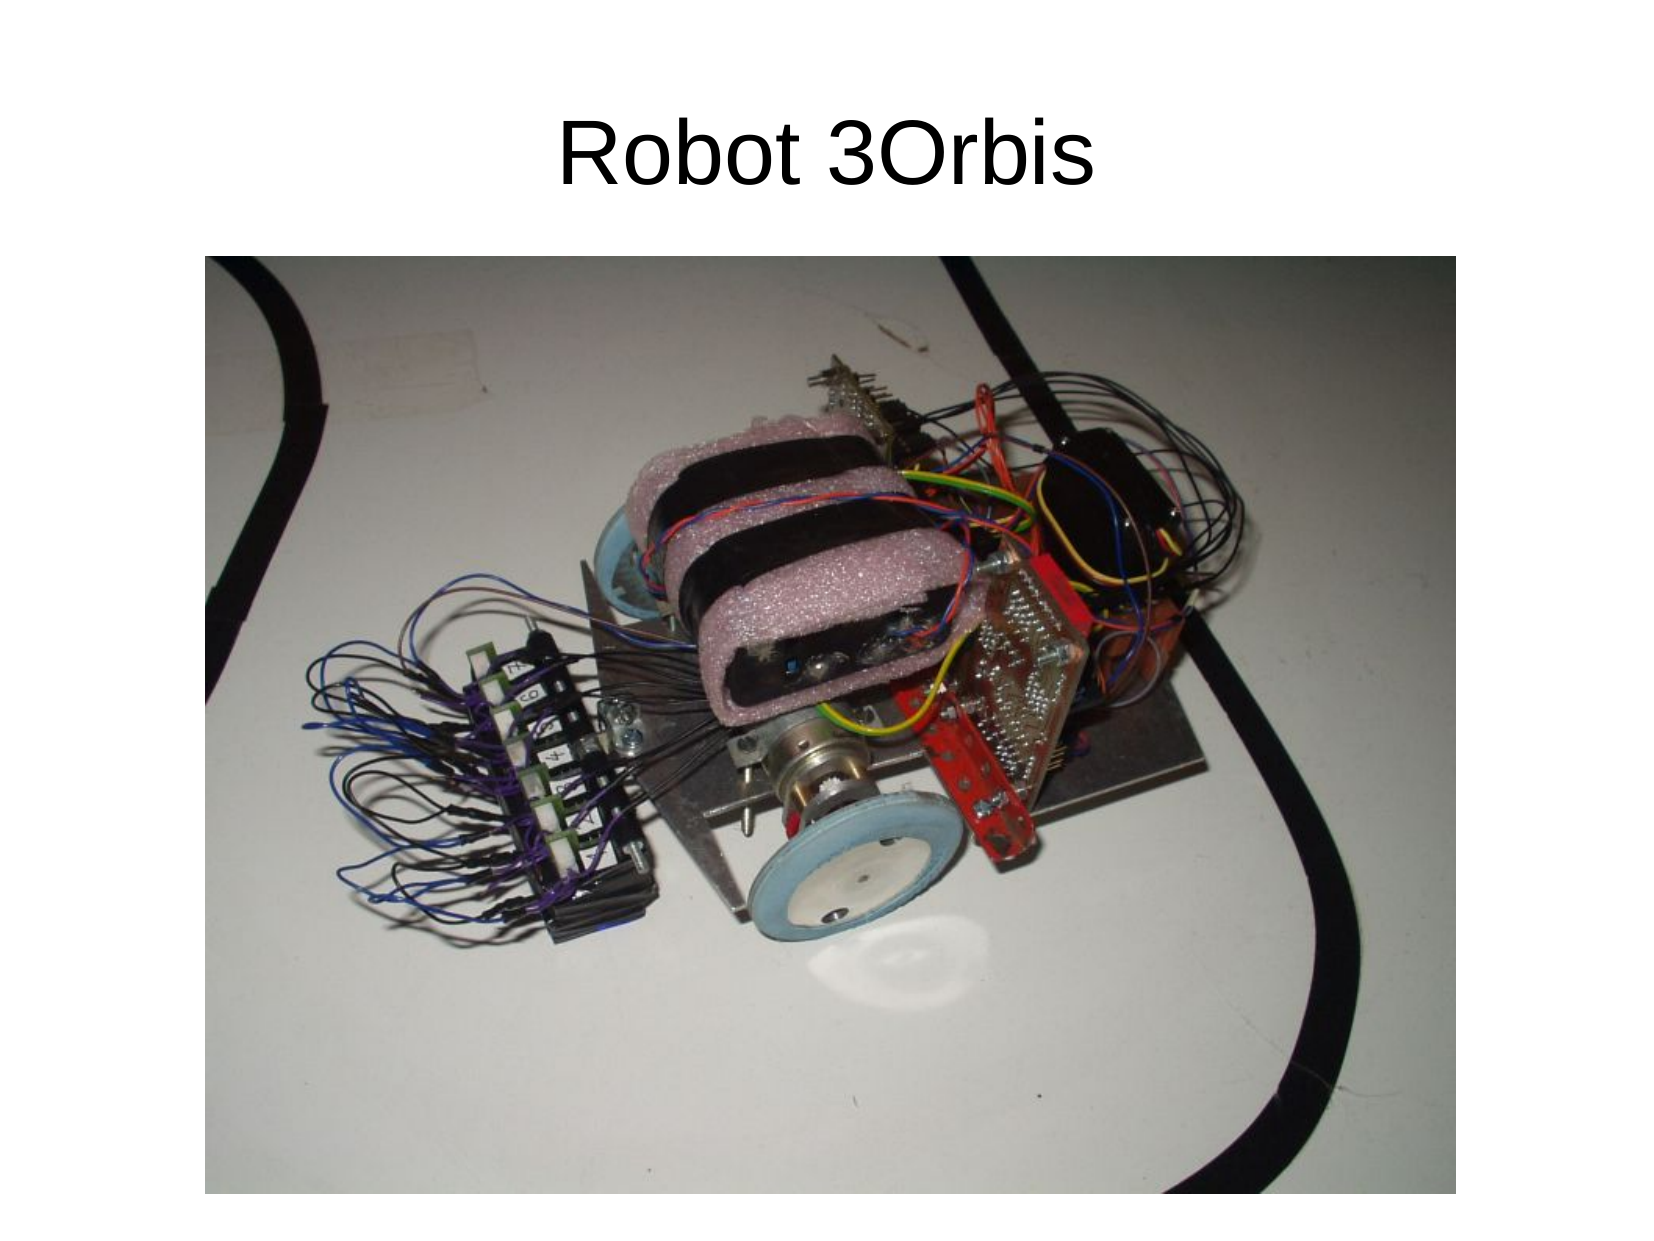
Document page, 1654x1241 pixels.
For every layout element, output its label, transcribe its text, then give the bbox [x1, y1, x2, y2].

picture [205, 256, 1456, 1194]
title Robot 3Orbis [82, 49, 1571, 257]
